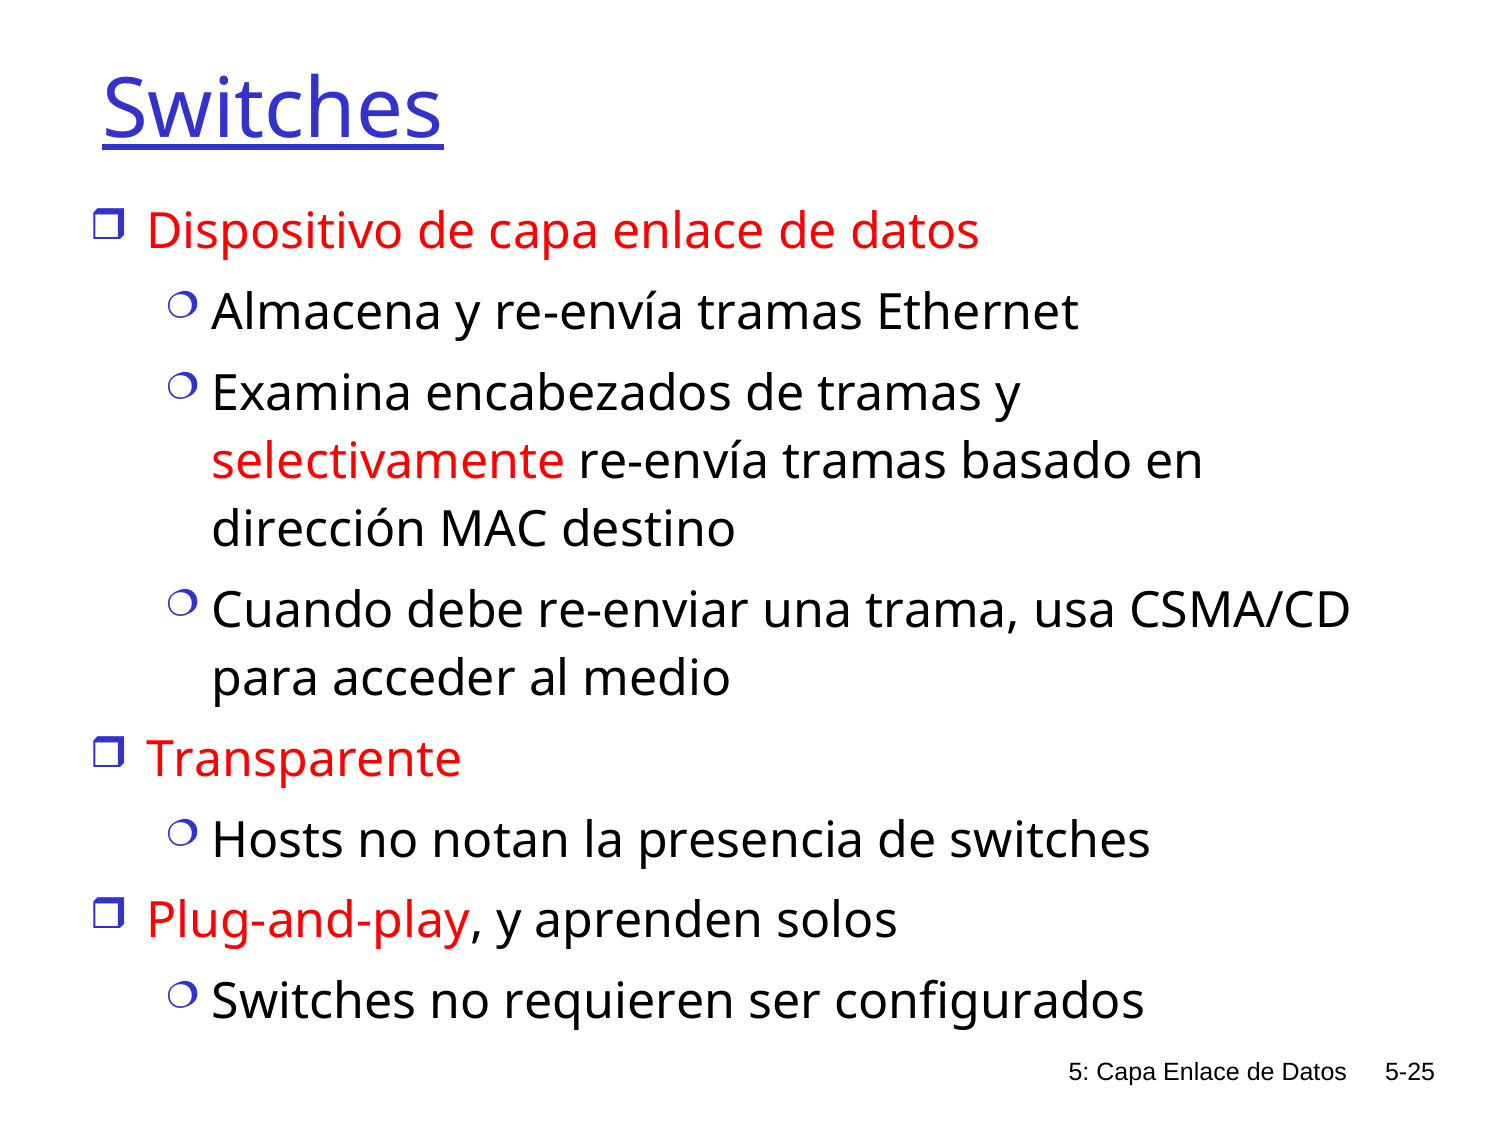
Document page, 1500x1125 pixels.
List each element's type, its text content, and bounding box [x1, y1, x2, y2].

list Dispositivo de capa enlace de datos Almacena y re-envía tramas Ethernet Examina encabezados de tramas y selectivamente re-envía tramas basado en dirección MAC destino Cuando debe re-enviar una trama, usa CSMA/CD para acceder al medio Transparente Hosts no notan la presencia de switches Plug-and-play, y aprenden solos Switches no requieren ser configurados [75, 187, 1388, 1013]
title Switches [87, 23, 1363, 187]
